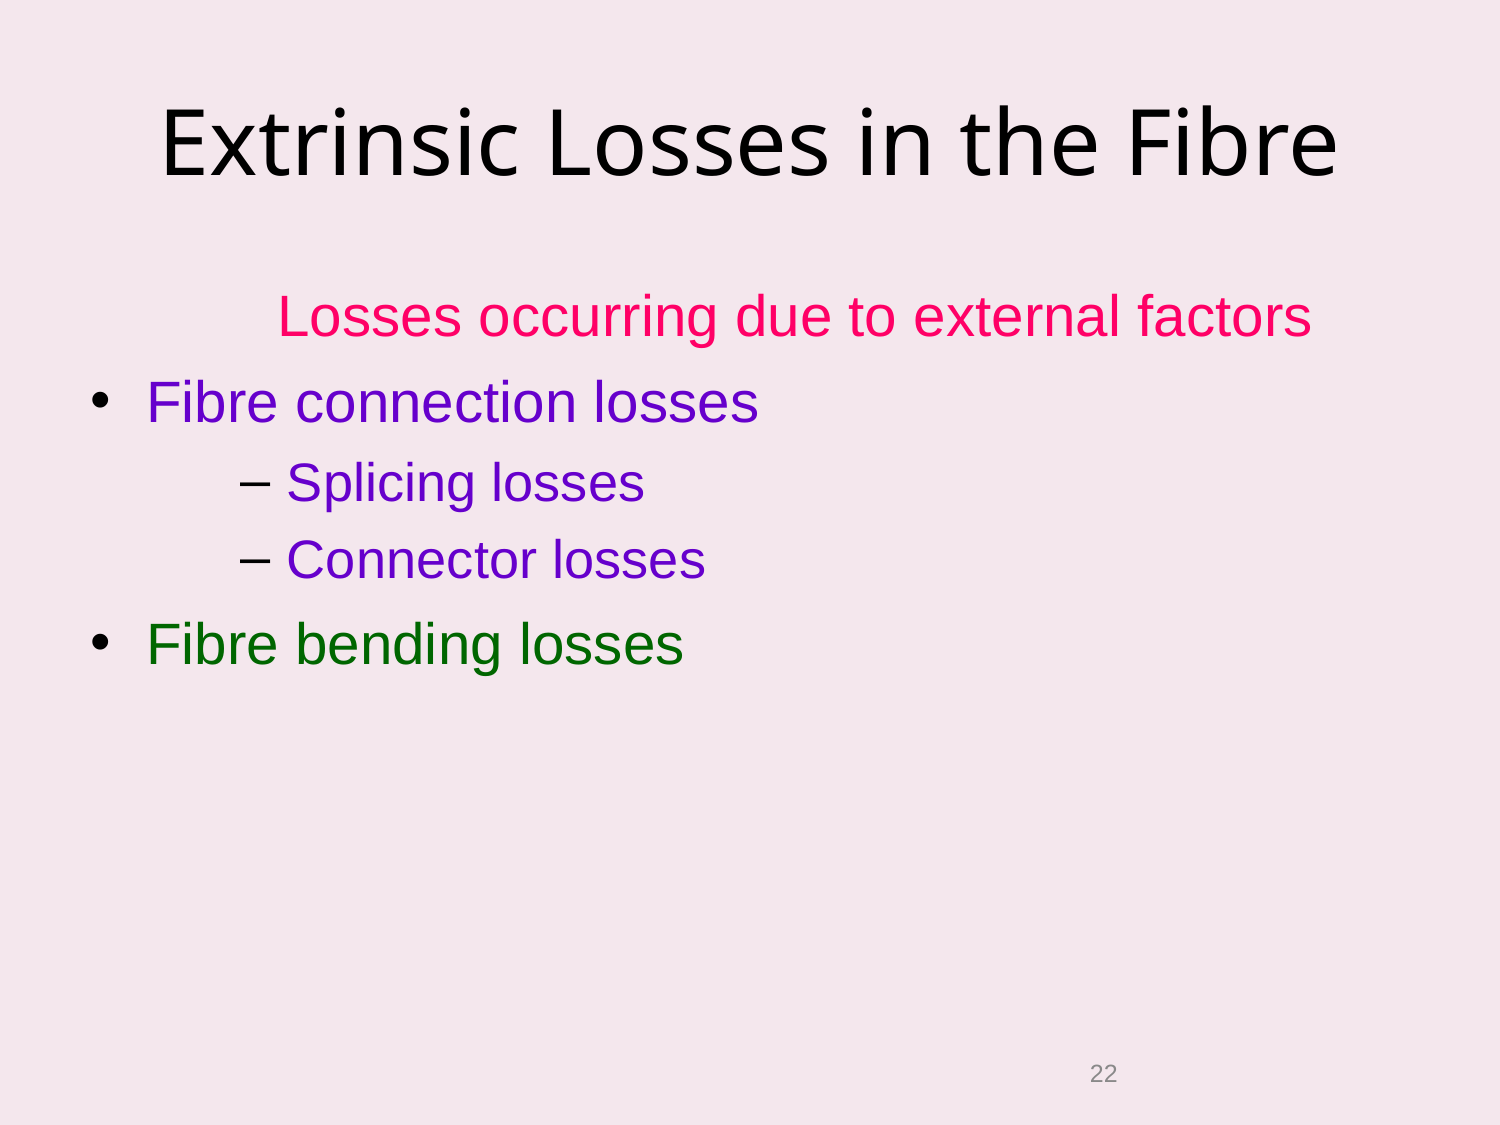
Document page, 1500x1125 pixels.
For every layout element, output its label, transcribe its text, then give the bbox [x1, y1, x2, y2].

text_box [1074, 1042, 1426, 1103]
title Extrinsic Losses in the Fibre [75, 45, 1426, 233]
list Losses occurring due to external factors Fibre connection losses Splicing losses Connector losses Fibre bending losses [75, 262, 1426, 1005]
